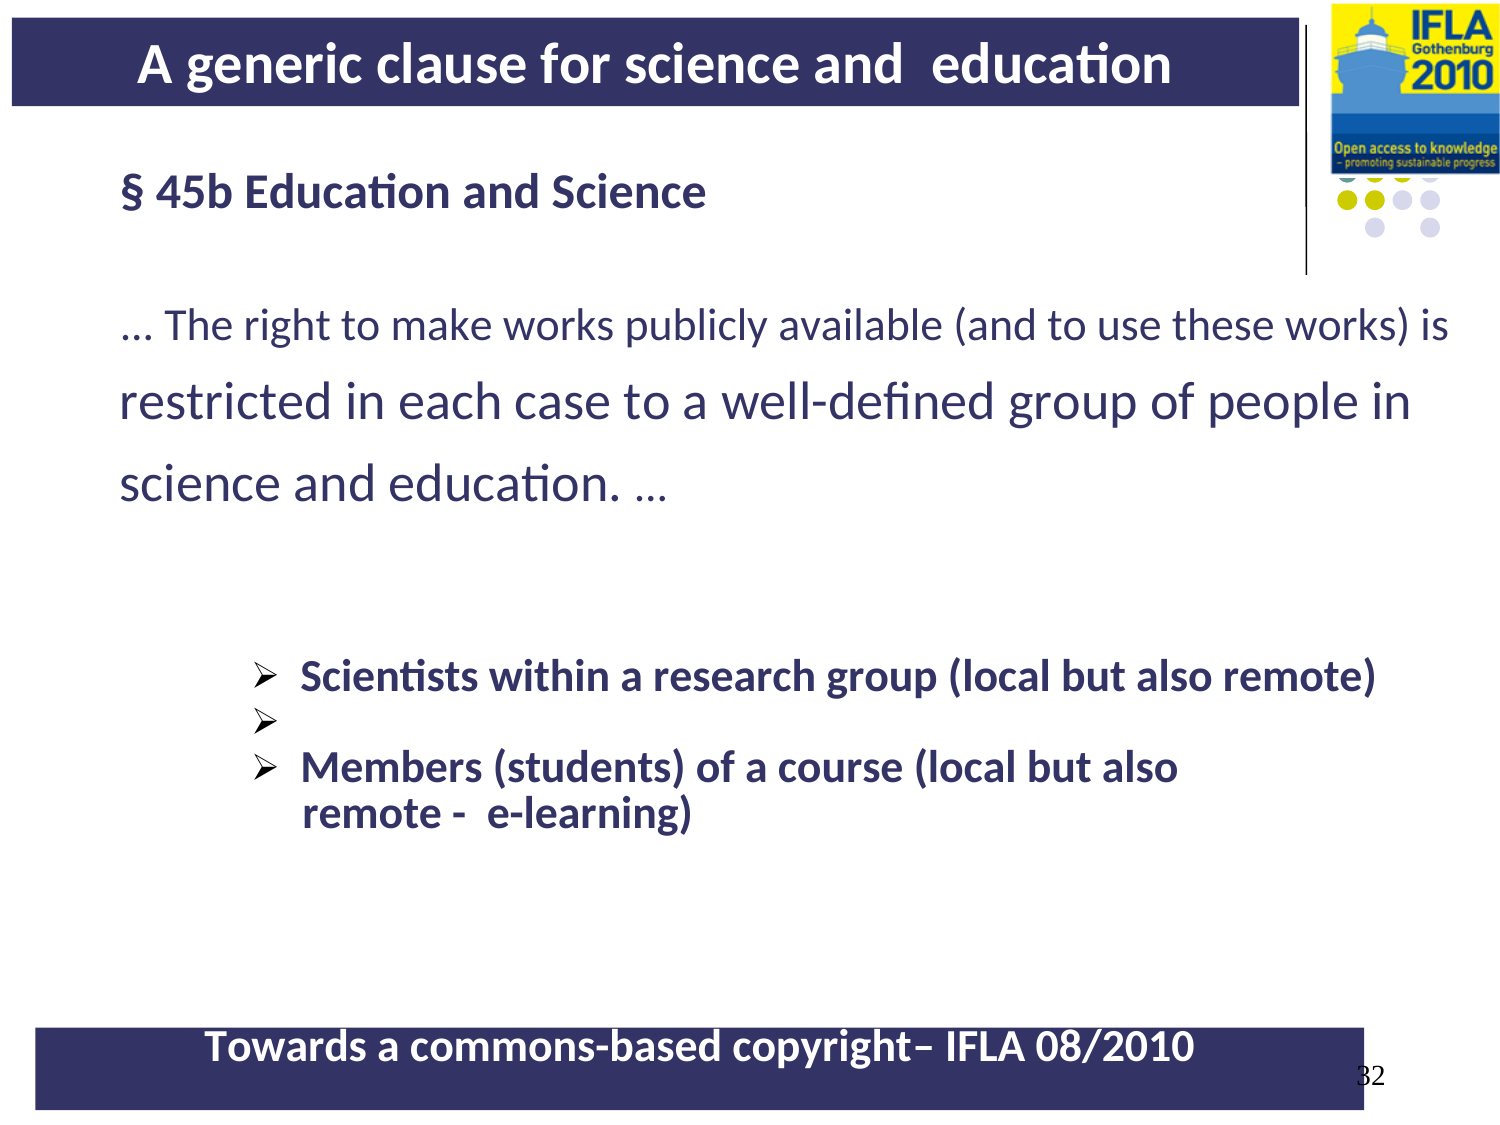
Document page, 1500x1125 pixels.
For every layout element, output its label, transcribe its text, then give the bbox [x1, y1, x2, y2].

text_box § 45b Education and Science ... The right to make works publicly available (and to use these works) is restricted in each case to a well-defined group of people in science and education. ... [70, 164, 1500, 596]
title A generic clause for science and education education [11, 17, 1300, 107]
text_box Scientists within a research group (local but also remote) Members (students) of a course (local but also remote - e-learning) [236, 649, 1418, 930]
text_box [1356, 1026, 1459, 1105]
